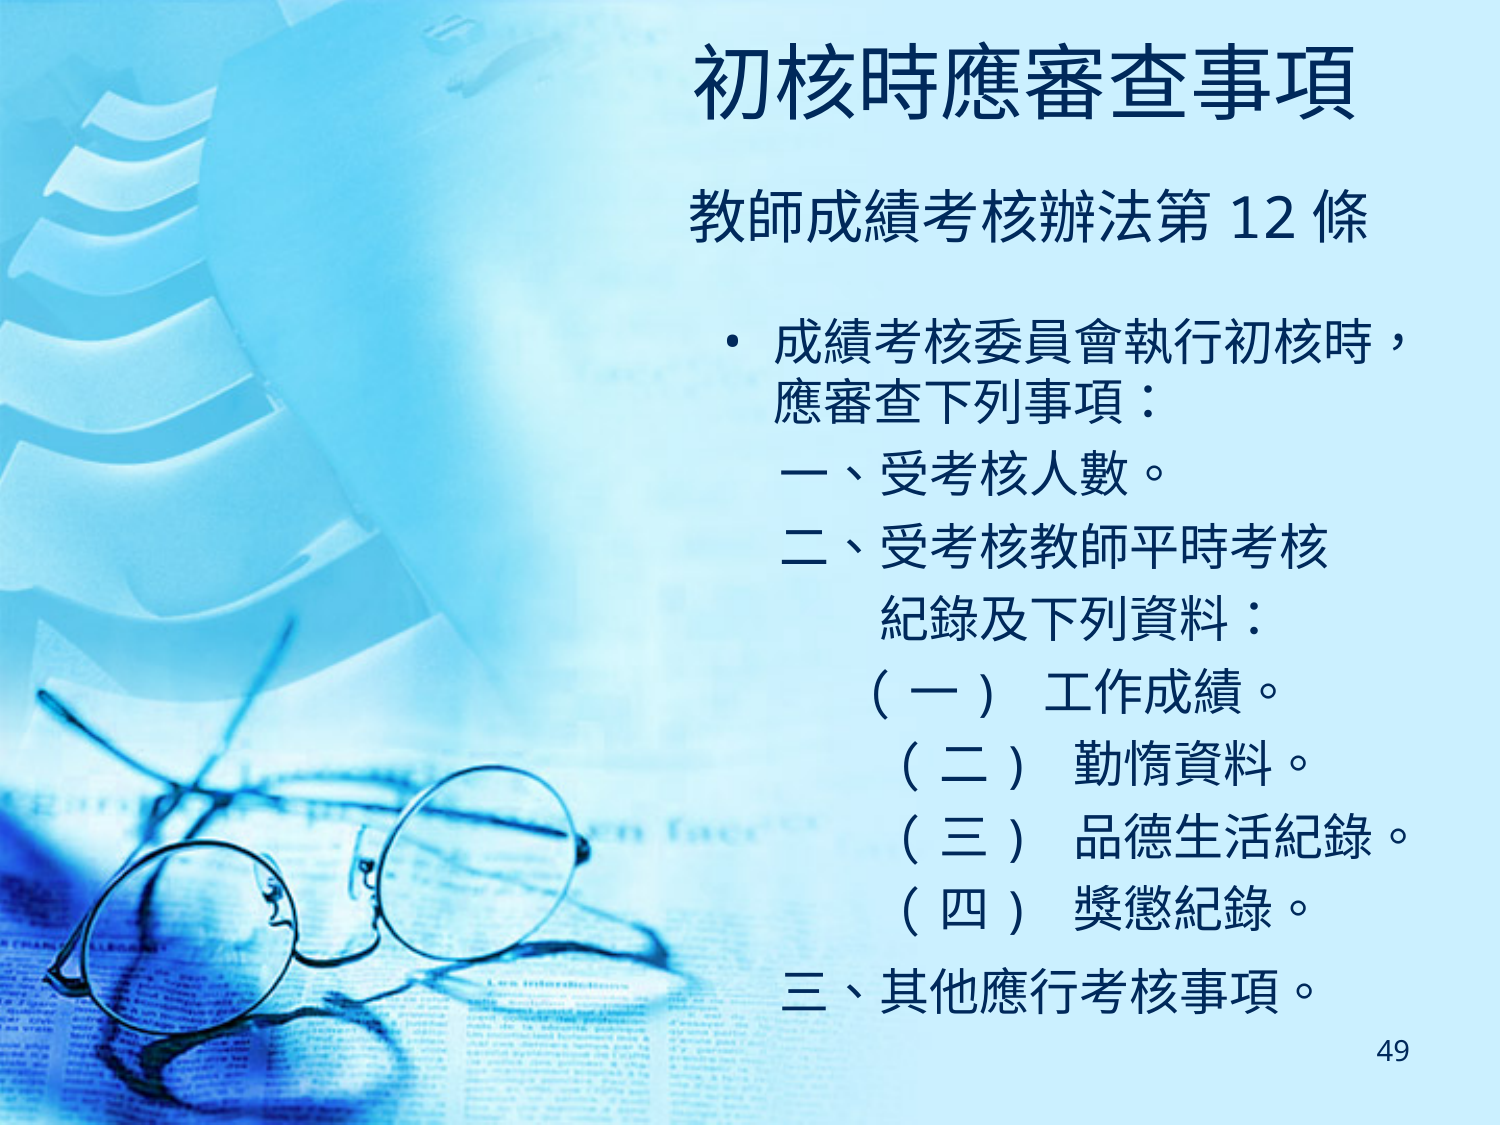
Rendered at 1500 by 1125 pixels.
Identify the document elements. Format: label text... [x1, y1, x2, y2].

list 成績考核委員會執行初核時，應審查下列事項： 一、受考核人數。 二、受考核教師平時考核 紀錄及下列資料： (一) 工作成績。 (二) 勤惰資料。 (三) 品德生活紀錄。 (四) 獎懲紀錄。 三、其他應行考核事項。 [702, 302, 1449, 1042]
picture [0, 0, 1500, 1125]
text_box 教師成績考核辦法第12條 [667, 137, 1412, 268]
title 初核時應審查事項 [620, 0, 1449, 154]
